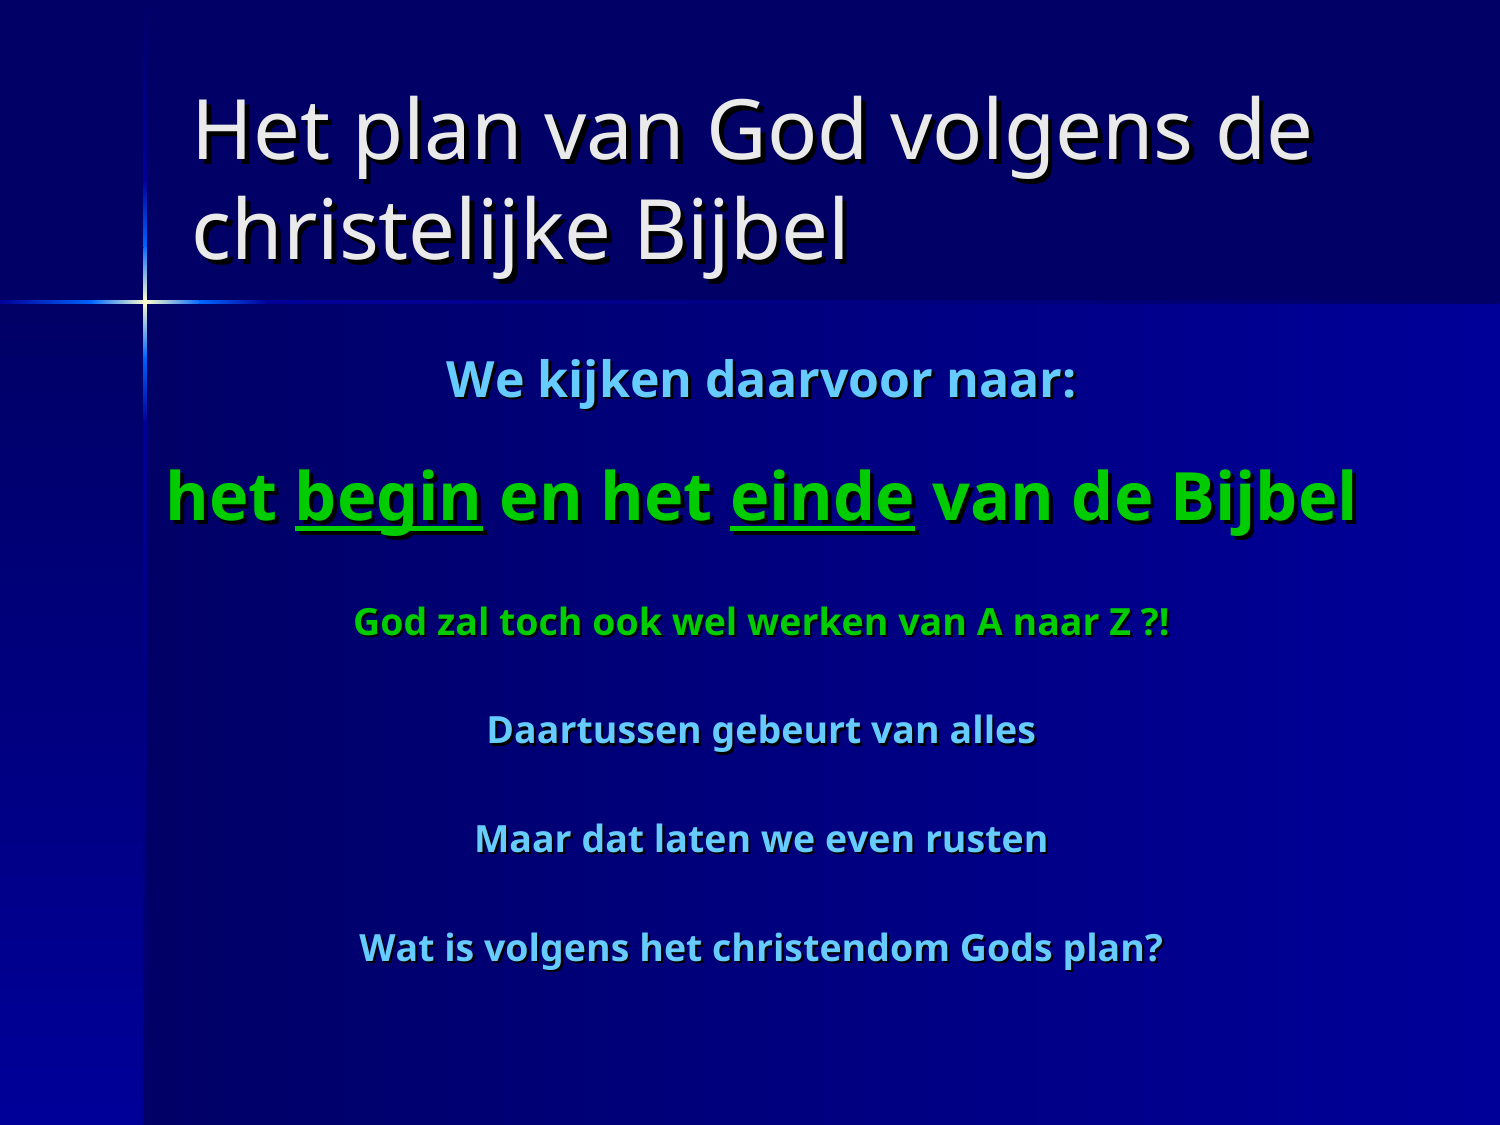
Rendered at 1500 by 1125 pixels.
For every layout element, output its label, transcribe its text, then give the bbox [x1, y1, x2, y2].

title Het plan van God volgens de christelijke Bijbel [176, 68, 1414, 267]
list We kijken daarvoor naar: het begin en het einde van de Bijbel God zal toch ook wel werken van A naar Z ?! Daartussen gebeurt van alles Maar dat laten we even rusten Wat is volgens het christendom Gods plan? [64, 267, 1459, 1083]
